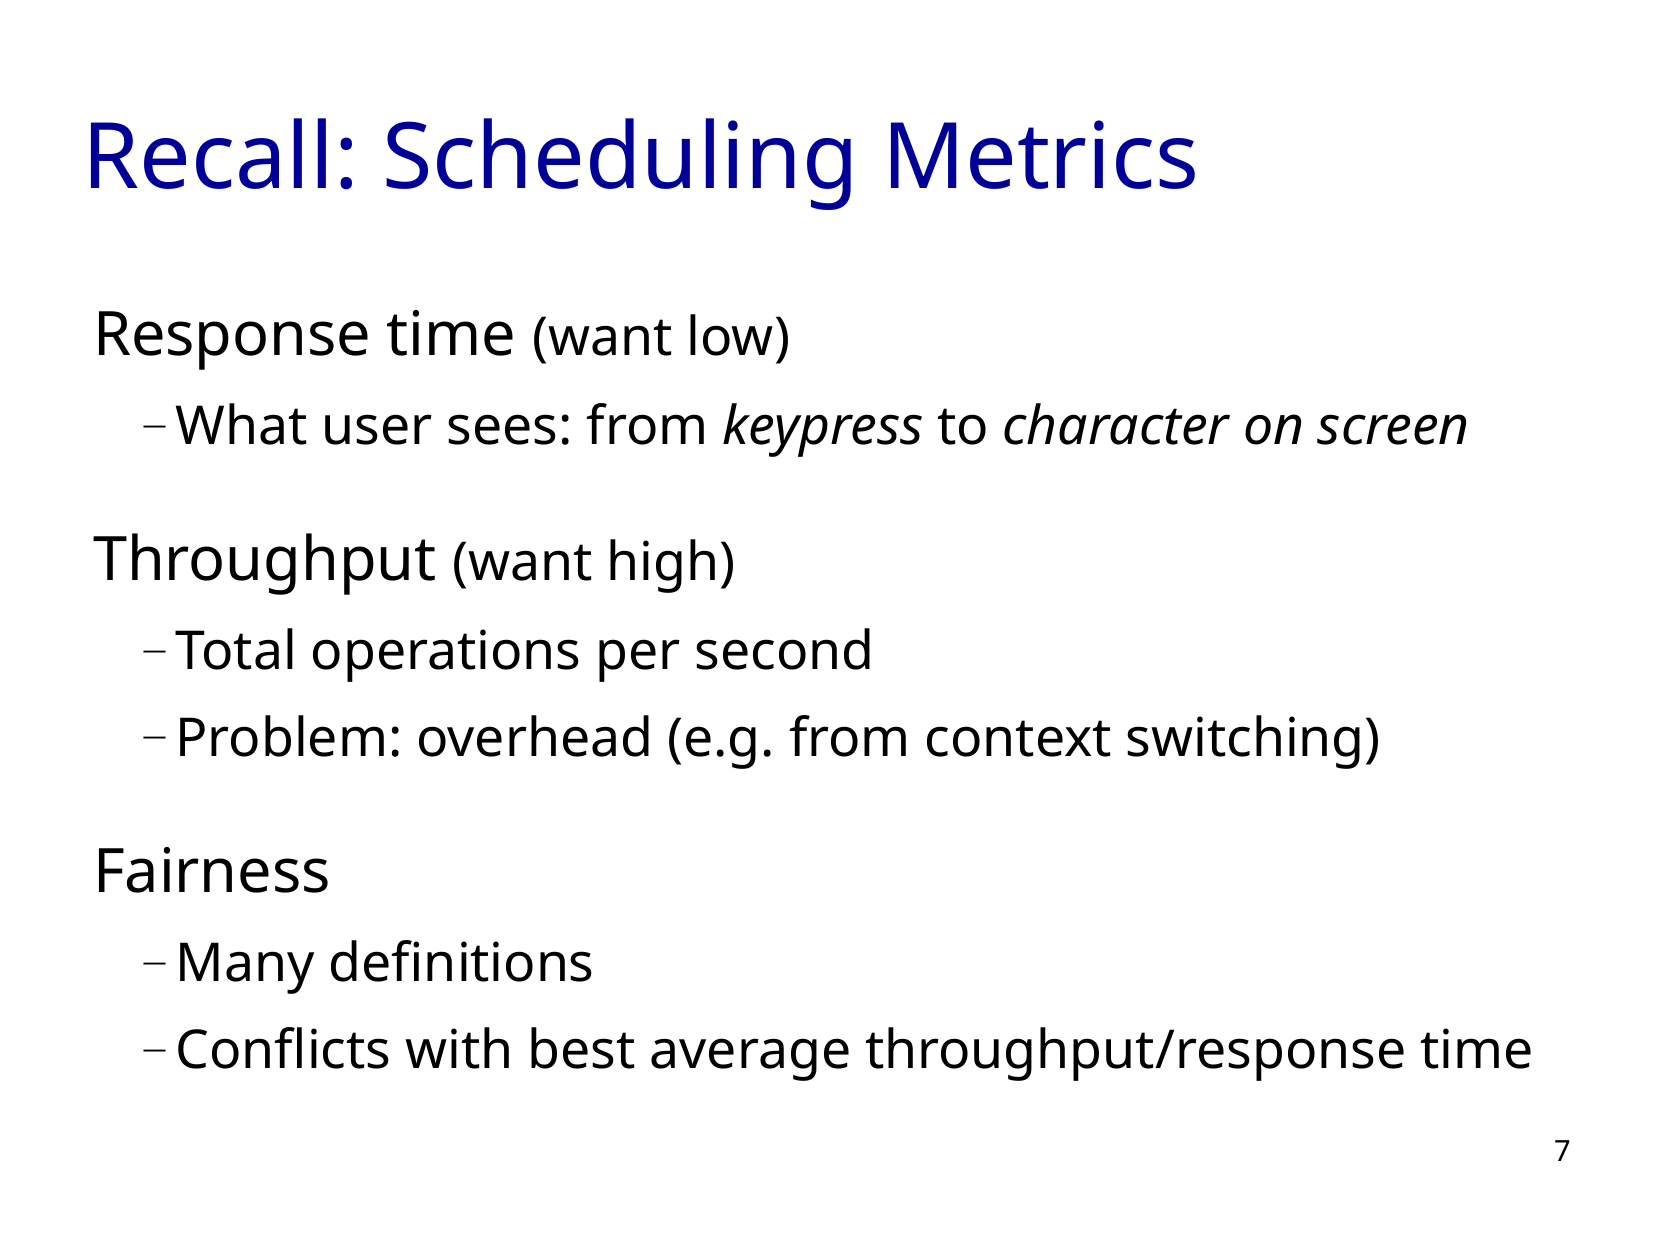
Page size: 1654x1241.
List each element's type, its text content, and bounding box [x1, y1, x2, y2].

list Response time (want low) What user sees: from keypress to character on screen Throughput (want high) Total operations per second Problem: overhead (e.g. from context switching) Fairness Many definitions Conflicts with best average throughput/response time [60, 290, 1571, 1096]
title Recall: Scheduling Metrics [82, 49, 1571, 257]
